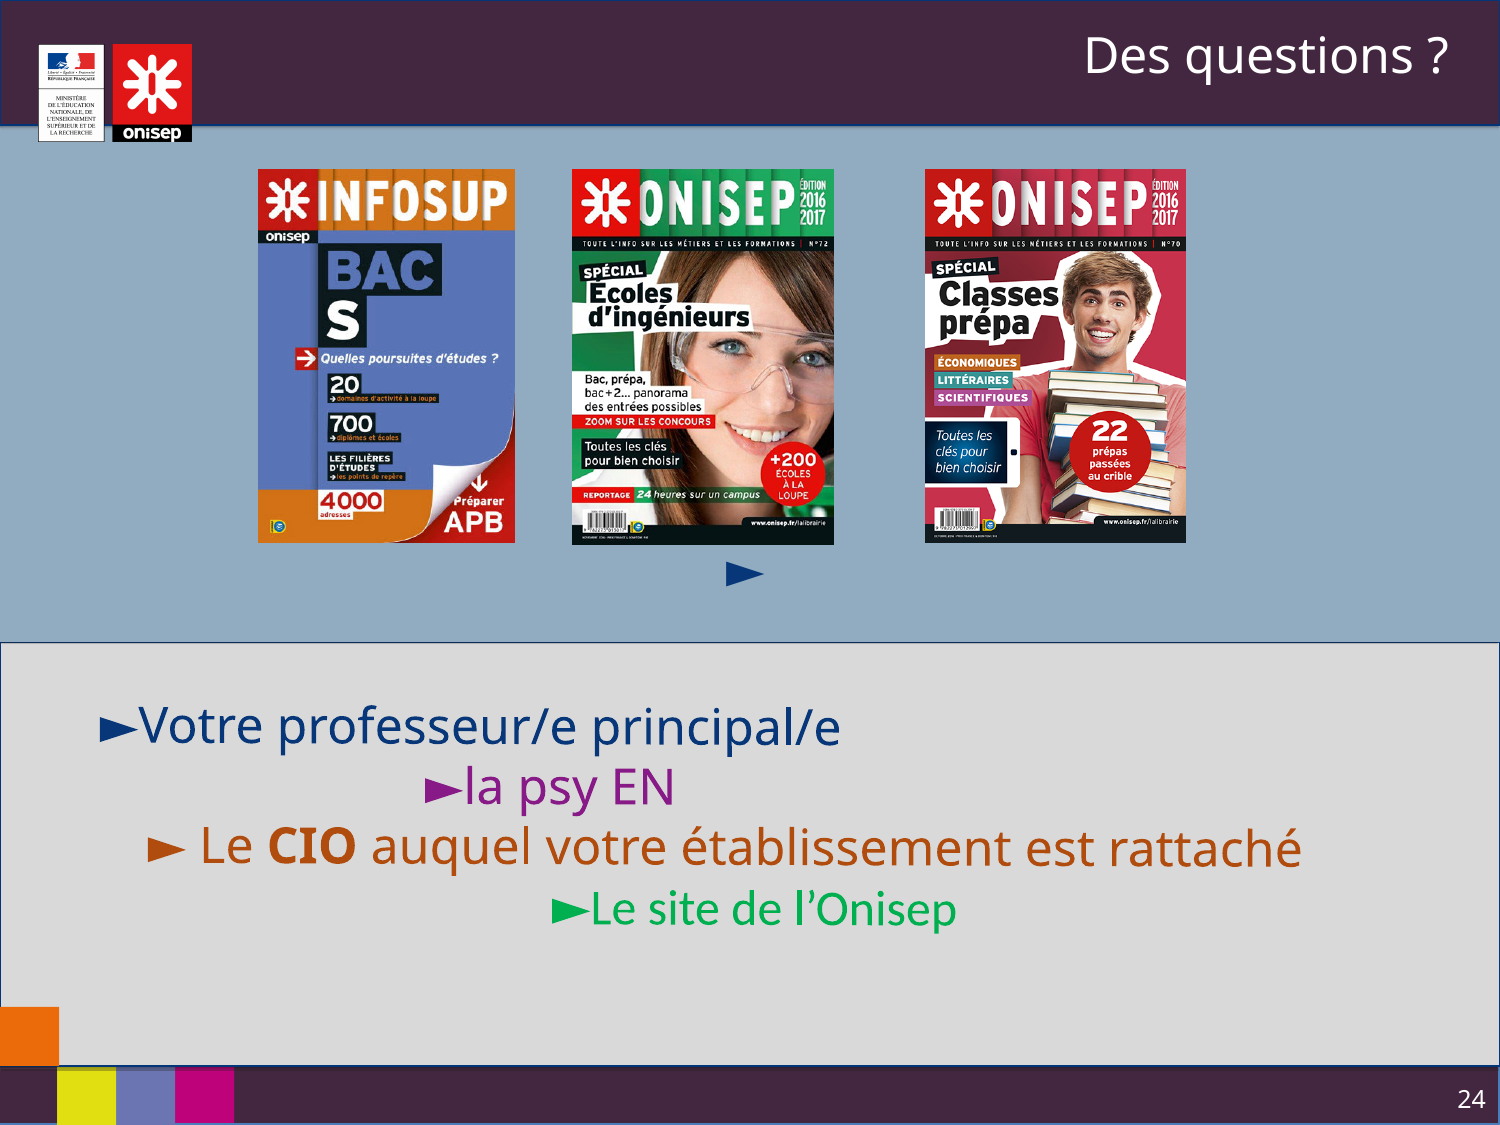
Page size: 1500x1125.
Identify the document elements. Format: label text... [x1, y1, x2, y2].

picture [258, 169, 515, 543]
picture [38, 44, 192, 142]
text_box ► [711, 526, 791, 598]
slide_number <numéro> [1150, 1070, 1500, 1125]
text_box [0, 0, 1500, 1066]
picture [572, 169, 834, 545]
picture [925, 169, 1186, 543]
text_box Des questions ? [386, 13, 1465, 94]
picture [0, 1066, 1500, 1125]
text_box ►Votre professeur/e principal/e ►la psy EN ► Le CIO auquel votre établissement est rattaché ►Le site de l’Onisep [59, 685, 1394, 945]
